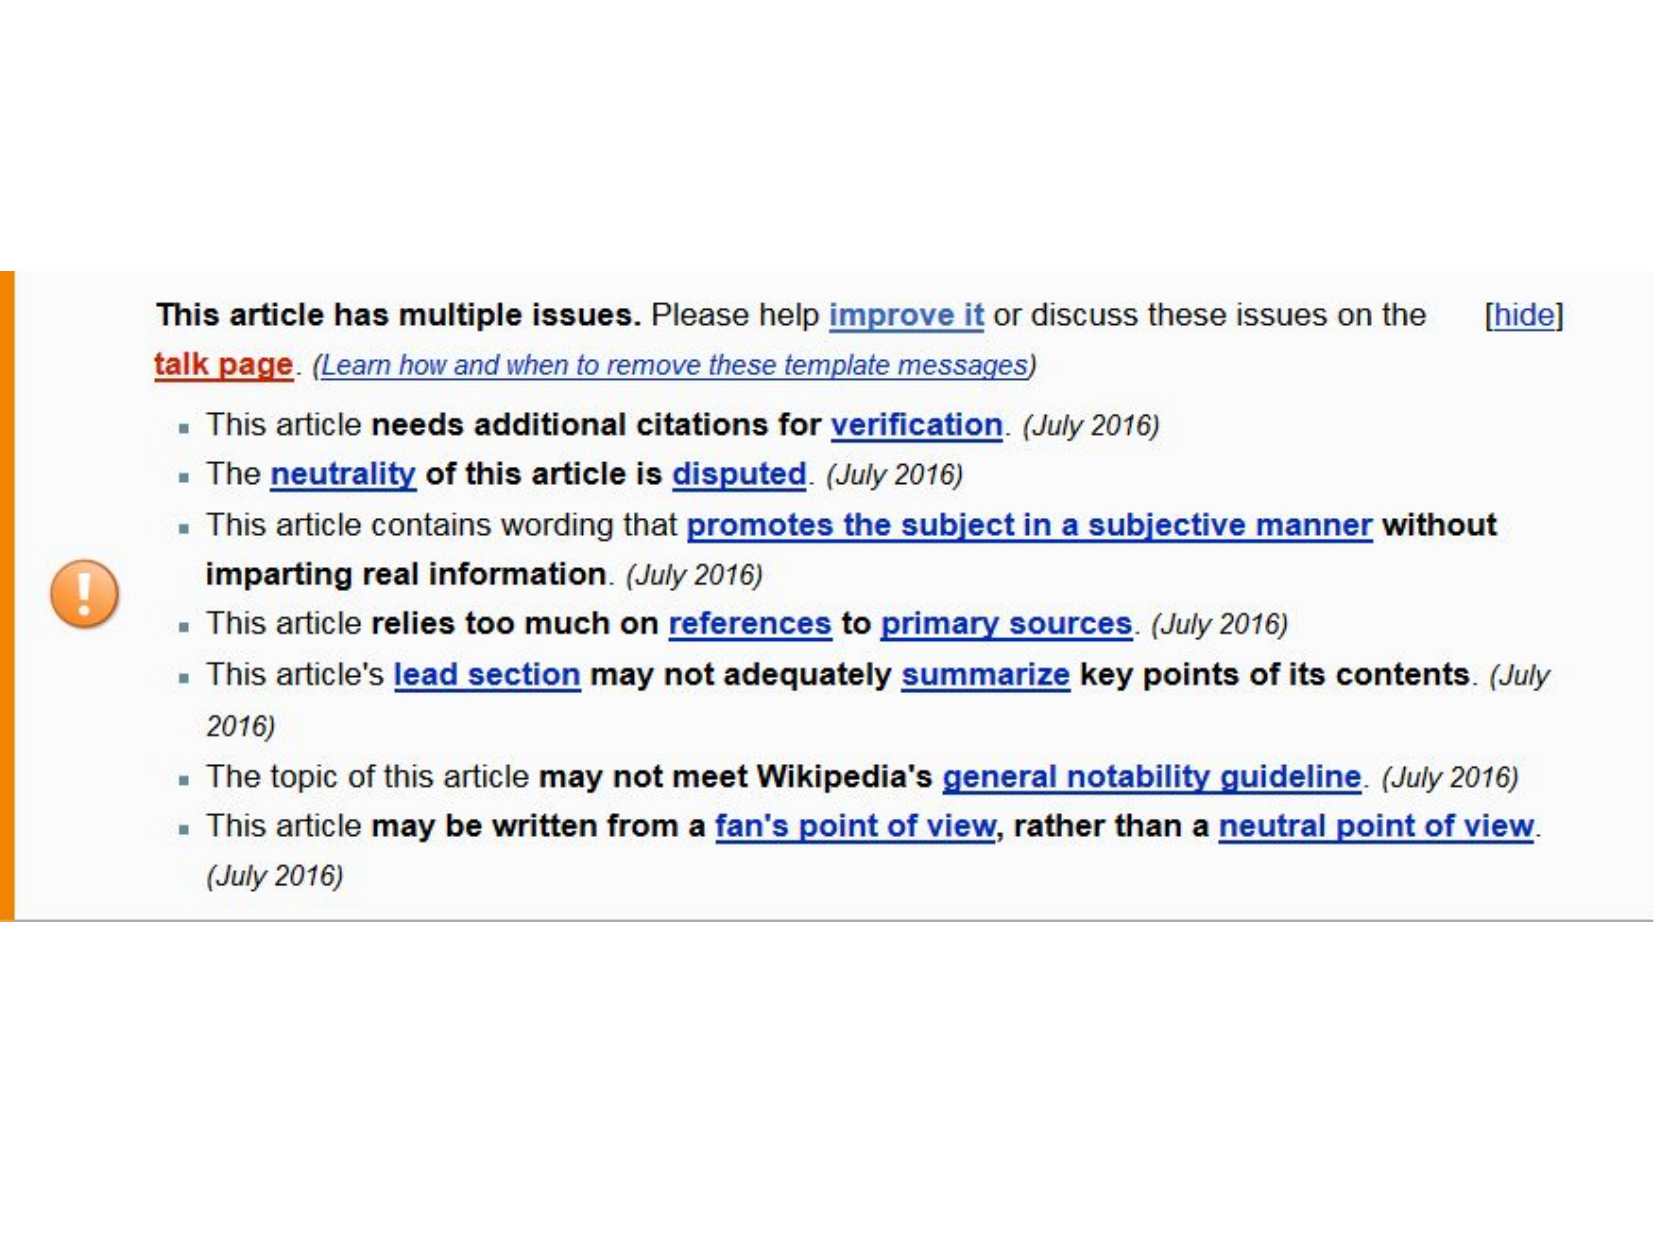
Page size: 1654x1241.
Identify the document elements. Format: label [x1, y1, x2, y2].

picture [0, 271, 1654, 922]
